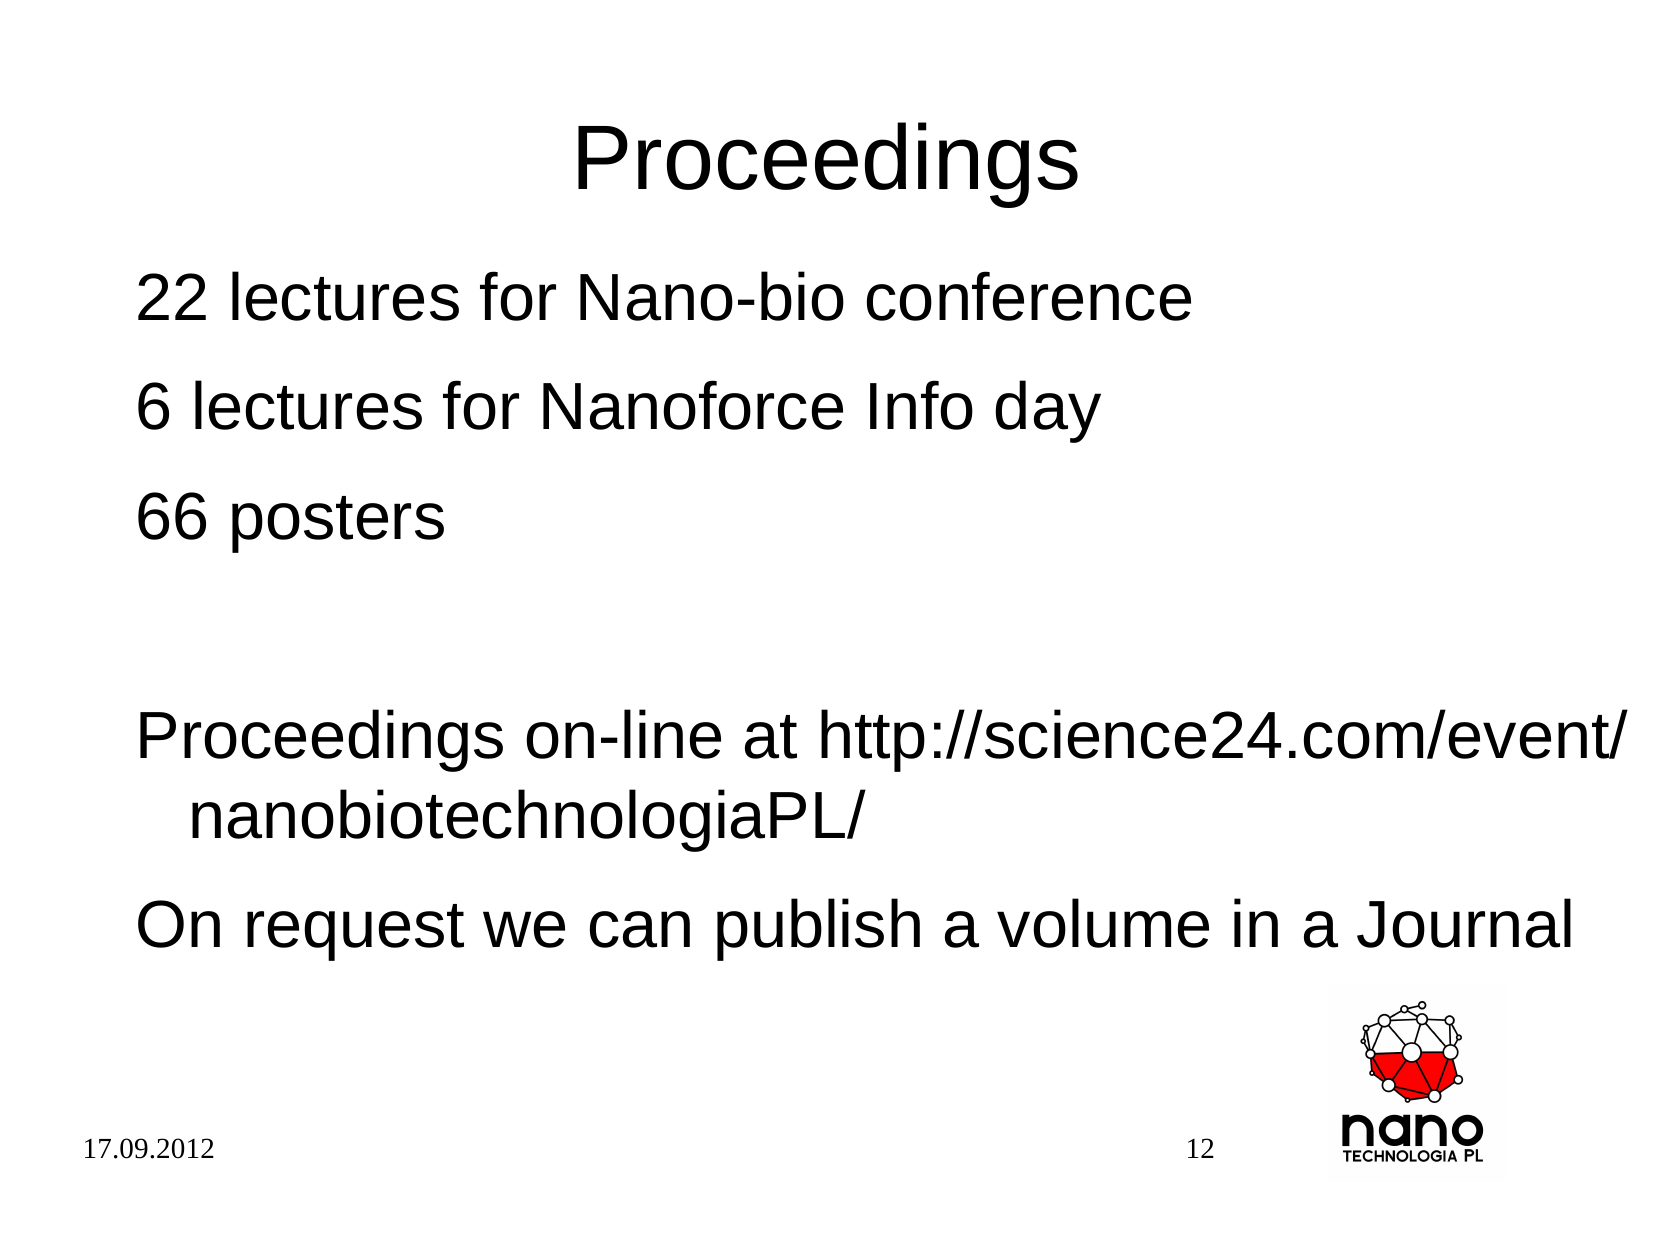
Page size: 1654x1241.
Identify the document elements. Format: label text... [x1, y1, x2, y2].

text_box 17.09.2012 [82, 1129, 468, 1216]
list 22 lectures for Nano-bio conference 6 lectures for Nanoforce Info day 66 posters Proceedings on-line at http://science24.com/event/nanobiotechnologiaPL/ On request we can publish a volume in a Journal [47, 253, 1654, 962]
title Proceedings [82, 97, 1571, 208]
text_box <numer> [1185, 1129, 1571, 1216]
picture [1328, 983, 1506, 1182]
